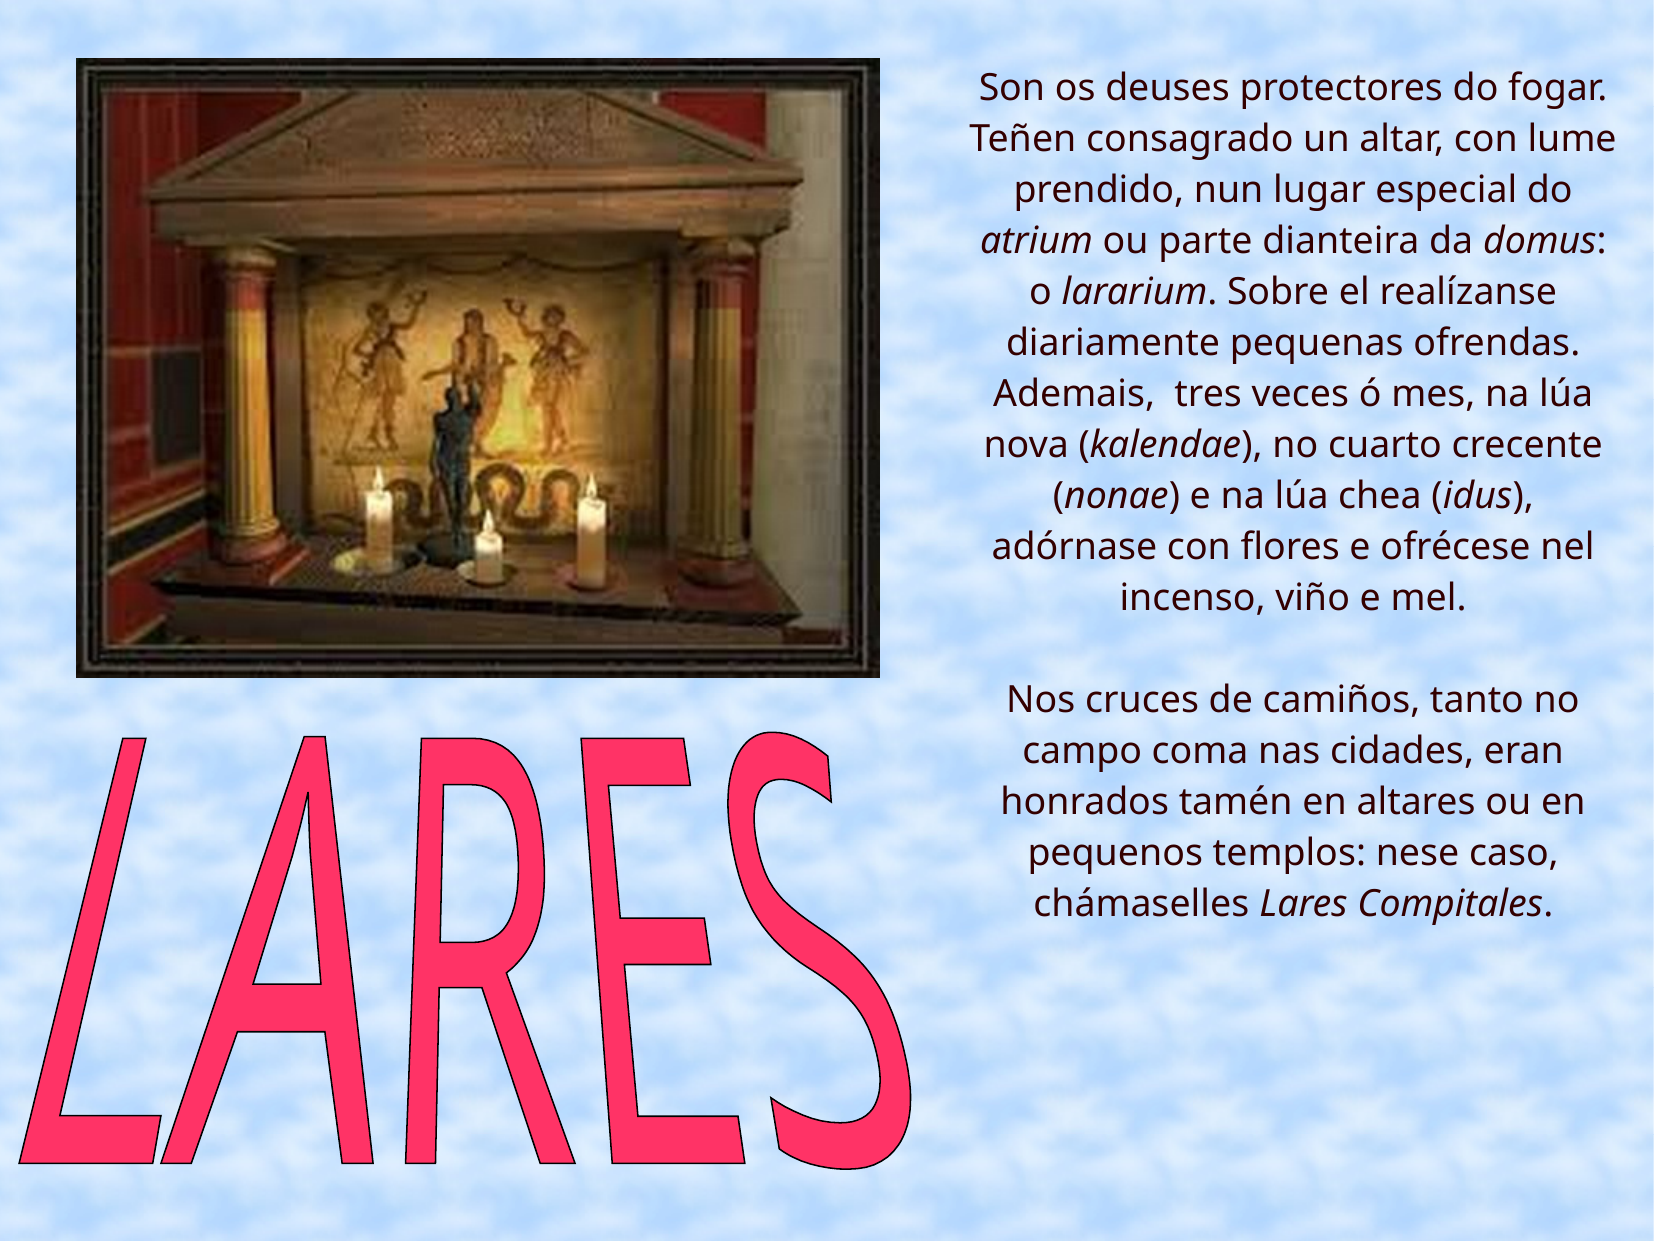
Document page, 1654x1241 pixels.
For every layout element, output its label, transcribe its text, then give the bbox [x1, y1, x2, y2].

text_box LARES [160, 736, 374, 1164]
text_box LARES [19, 738, 161, 1164]
picture [0, 0, 1654, 1241]
text_box Son os deuses protectores do fogar. Teñen consagrado un altar, con lume prendido, nun lugar especial do atrium ou parte dianteira da domus: o lararium. Sobre el realízanse diariamente pequenas ofrendas. Ademais, tres veces ó mes, na lúa nova (kalendae), no cuarto crecente (nonae) e na lúa chea (idus), adórnase con flores e ofrécese nel incenso, viño e mel. Nos cruces de camiños, tanto no campo coma nas cidades, eran honrados tamén en altares ou en pequenos templos: nese caso, chámaselles Lares Compitales. [950, 53, 1636, 1241]
text_box LARES [405, 738, 576, 1164]
text_box LARES [727, 732, 911, 1170]
text_box LARES [581, 738, 745, 1164]
